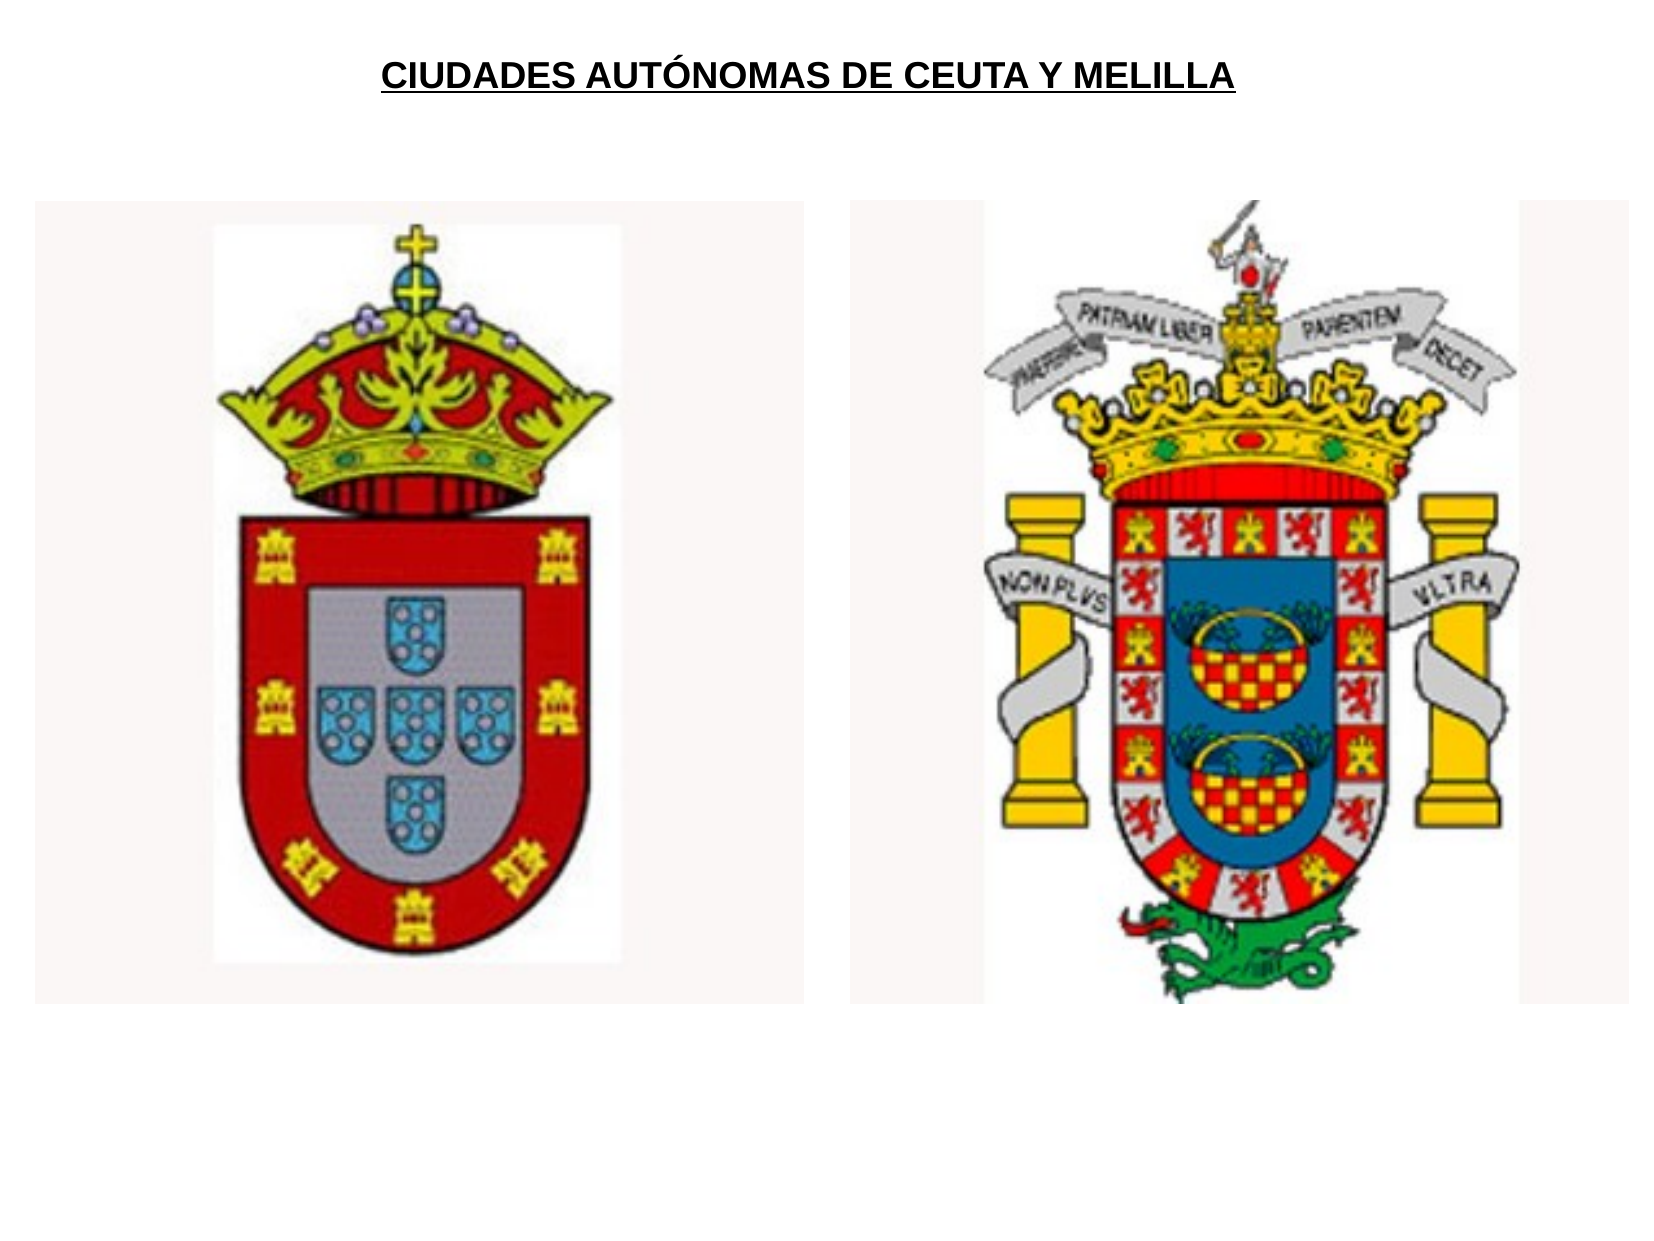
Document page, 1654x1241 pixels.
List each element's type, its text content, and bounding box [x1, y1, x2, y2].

picture [850, 200, 1629, 1004]
picture [35, 201, 804, 1004]
text_box CIUDADES AUTÓNOMAS DE CEUTA Y MELILLA [366, 47, 1252, 105]
